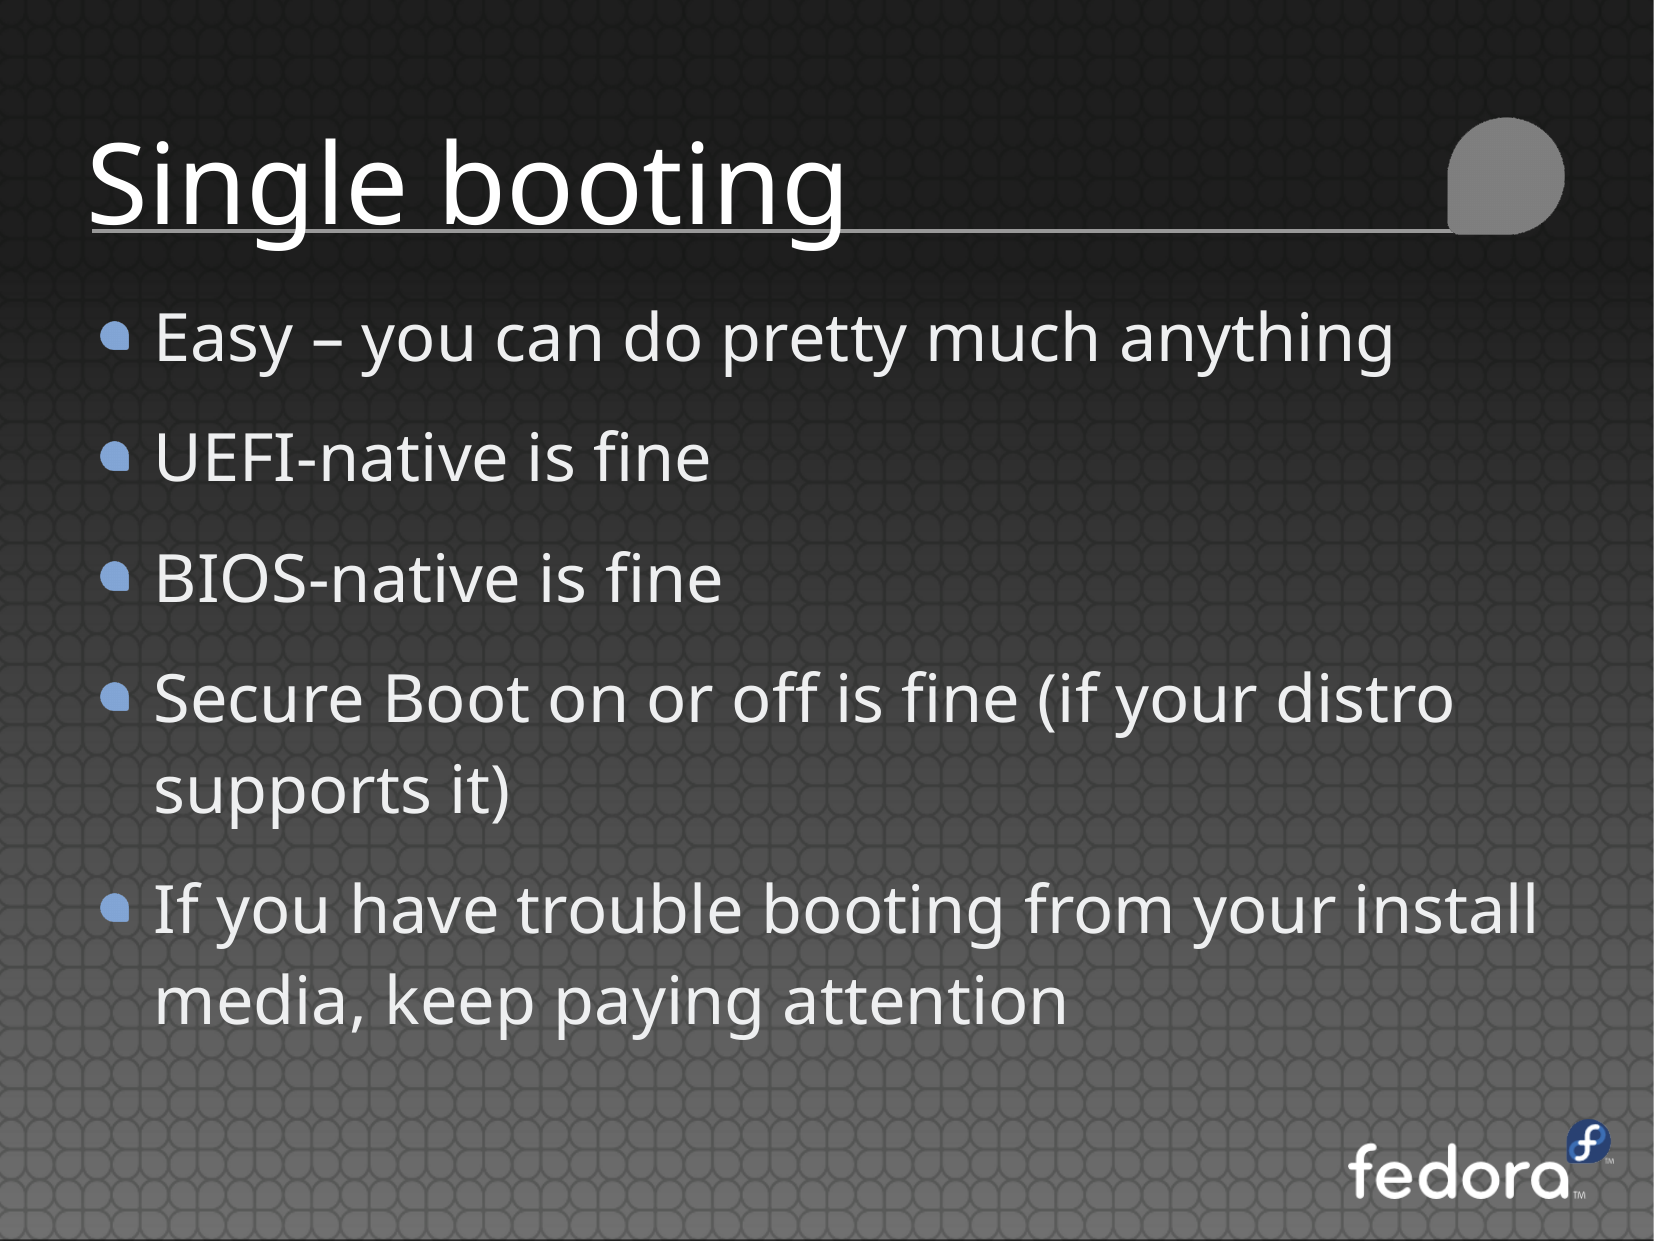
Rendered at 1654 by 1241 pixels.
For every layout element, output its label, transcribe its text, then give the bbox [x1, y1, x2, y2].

title Single booting [86, 112, 1576, 249]
list Easy – you can do pretty much anything UEFI-native is fine BIOS-native is fine Secure Boot on or off is fine (if your distro supports it) If you have trouble booting from your install media, keep paying attention [82, 290, 1571, 1010]
picture [0, 0, 1654, 1241]
